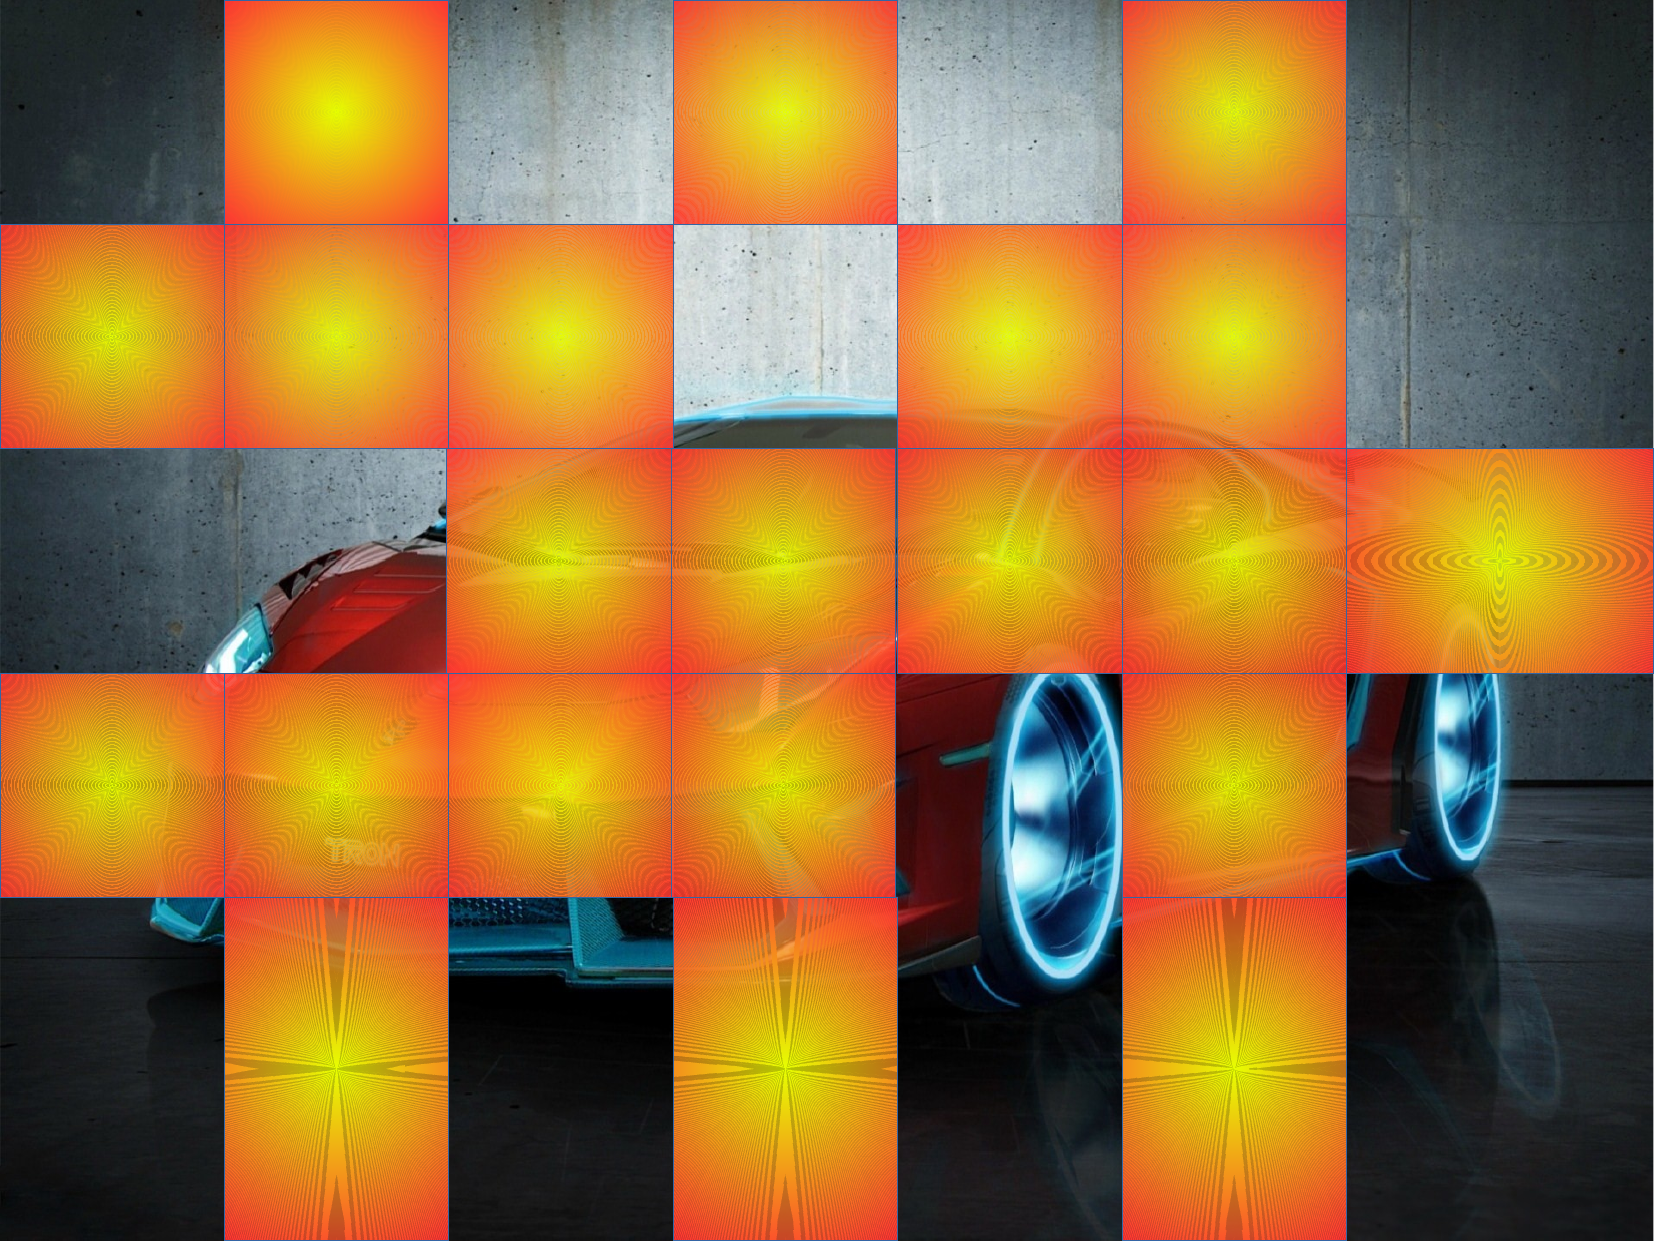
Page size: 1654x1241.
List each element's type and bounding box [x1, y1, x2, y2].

text_box [0, 0, 1654, 1241]
picture [449, 898, 673, 1241]
picture [0, 898, 224, 1241]
picture [1347, 674, 1654, 1241]
picture [674, 225, 1122, 1241]
picture [587, 898, 673, 942]
picture [449, 0, 673, 224]
picture [0, 0, 224, 224]
picture [0, 449, 446, 673]
picture [1347, 0, 1654, 448]
picture [585, 917, 593, 923]
picture [898, 0, 1122, 224]
picture [1100, 674, 1122, 725]
